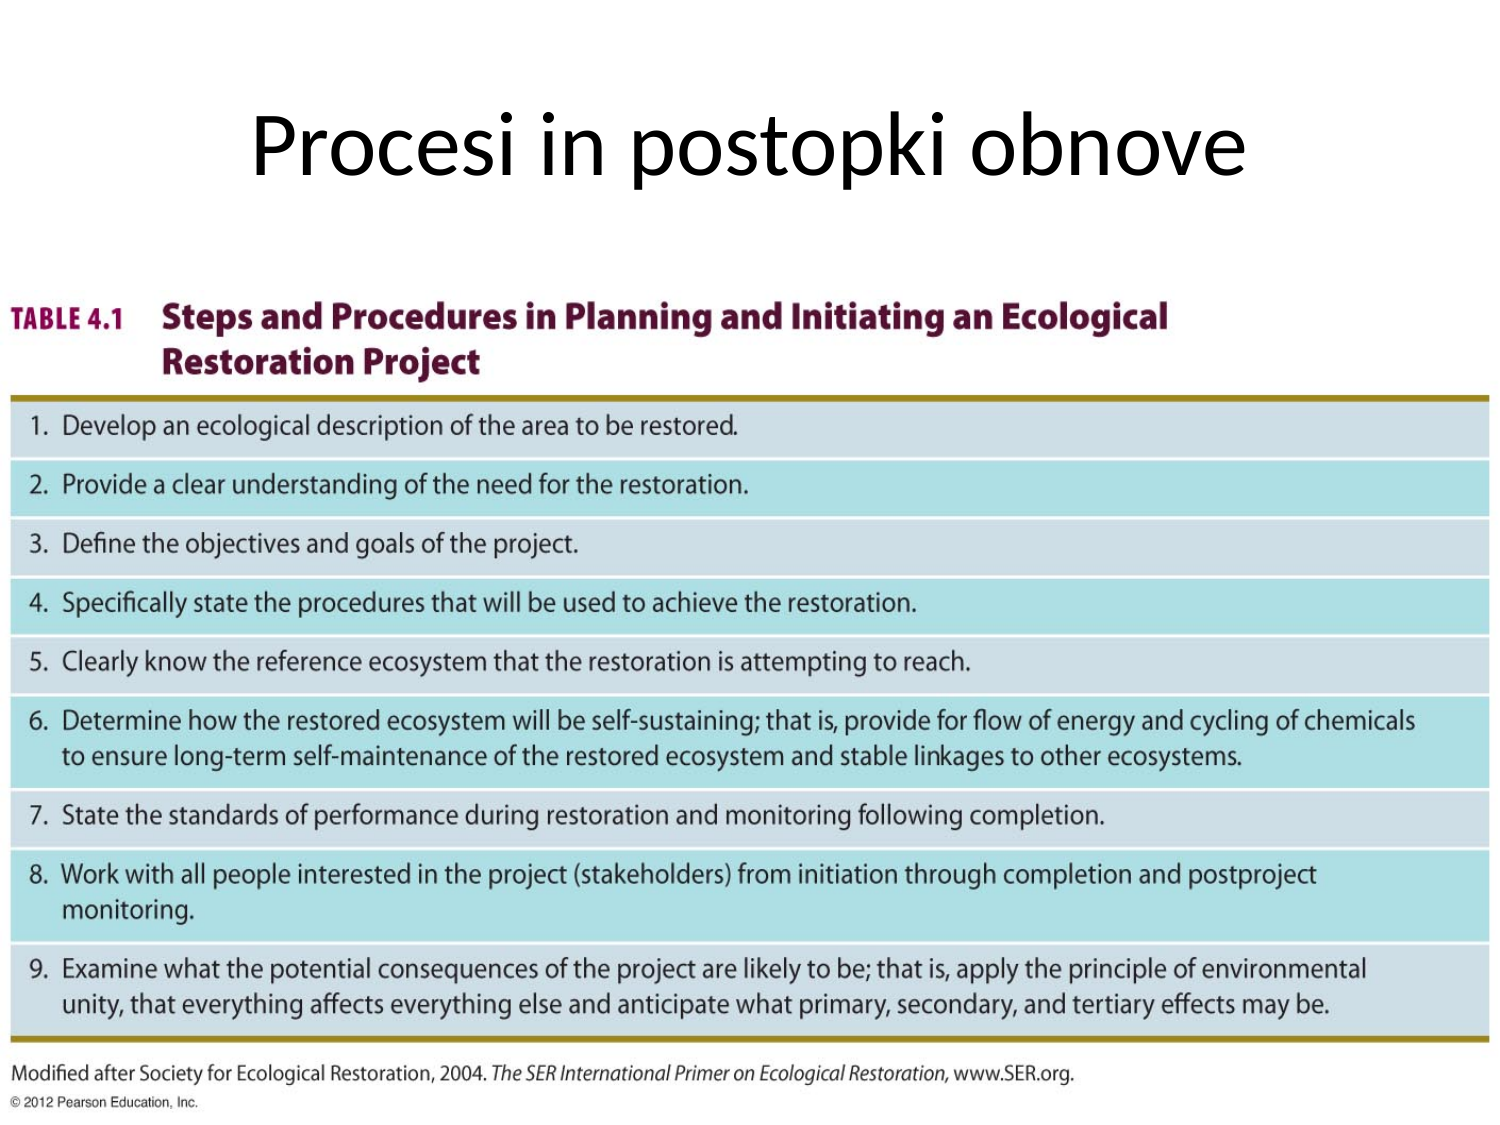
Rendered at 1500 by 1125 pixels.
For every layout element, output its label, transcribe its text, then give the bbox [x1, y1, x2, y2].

picture [0, 290, 1500, 1125]
title Procesi in postopki obnove [75, 45, 1425, 233]
